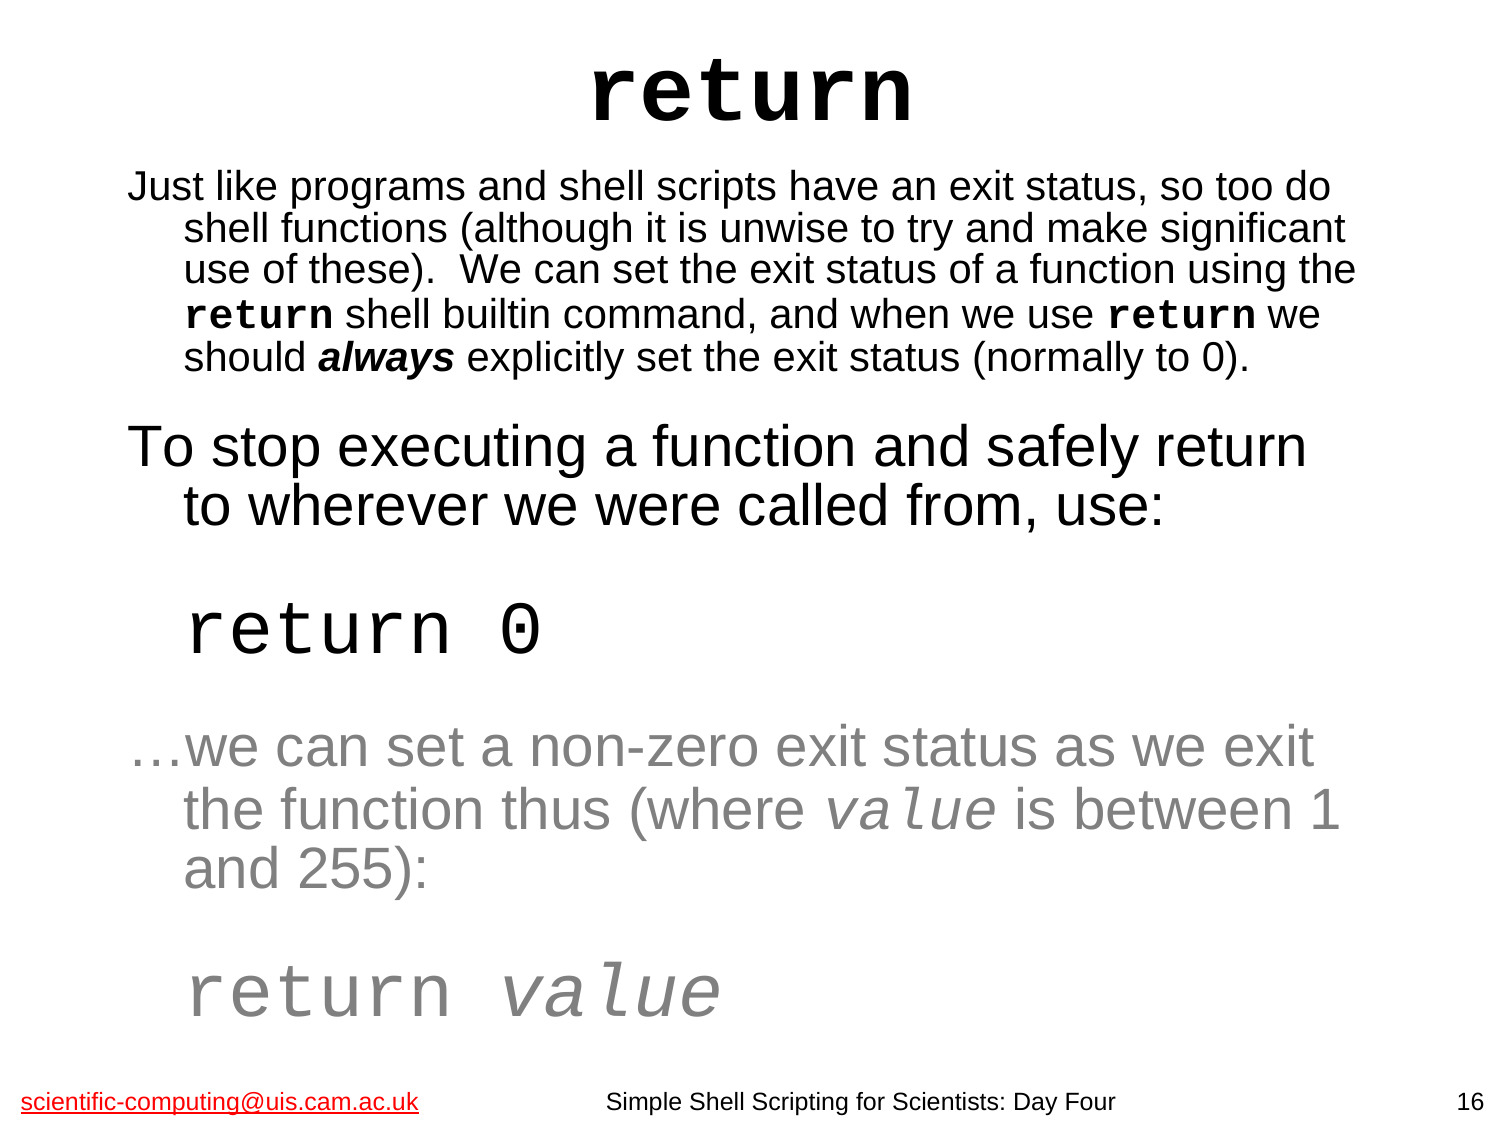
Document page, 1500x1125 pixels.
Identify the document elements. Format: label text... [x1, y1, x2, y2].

title return [112, 36, 1388, 156]
list Just like programs and shell scripts have an exit status, so too do shell functions (although it is unwise to try and make significant use of these). We can set the exit status of a function using the return shell builtin command, and when we use return we should always explicitly set the exit status (normally to 0). To stop executing a function and safely return to wherever we were called from, use: return 0 …we can set a non-zero exit status as we exit the function thus (where value is between 1 and 255): return value [112, 159, 1388, 1045]
